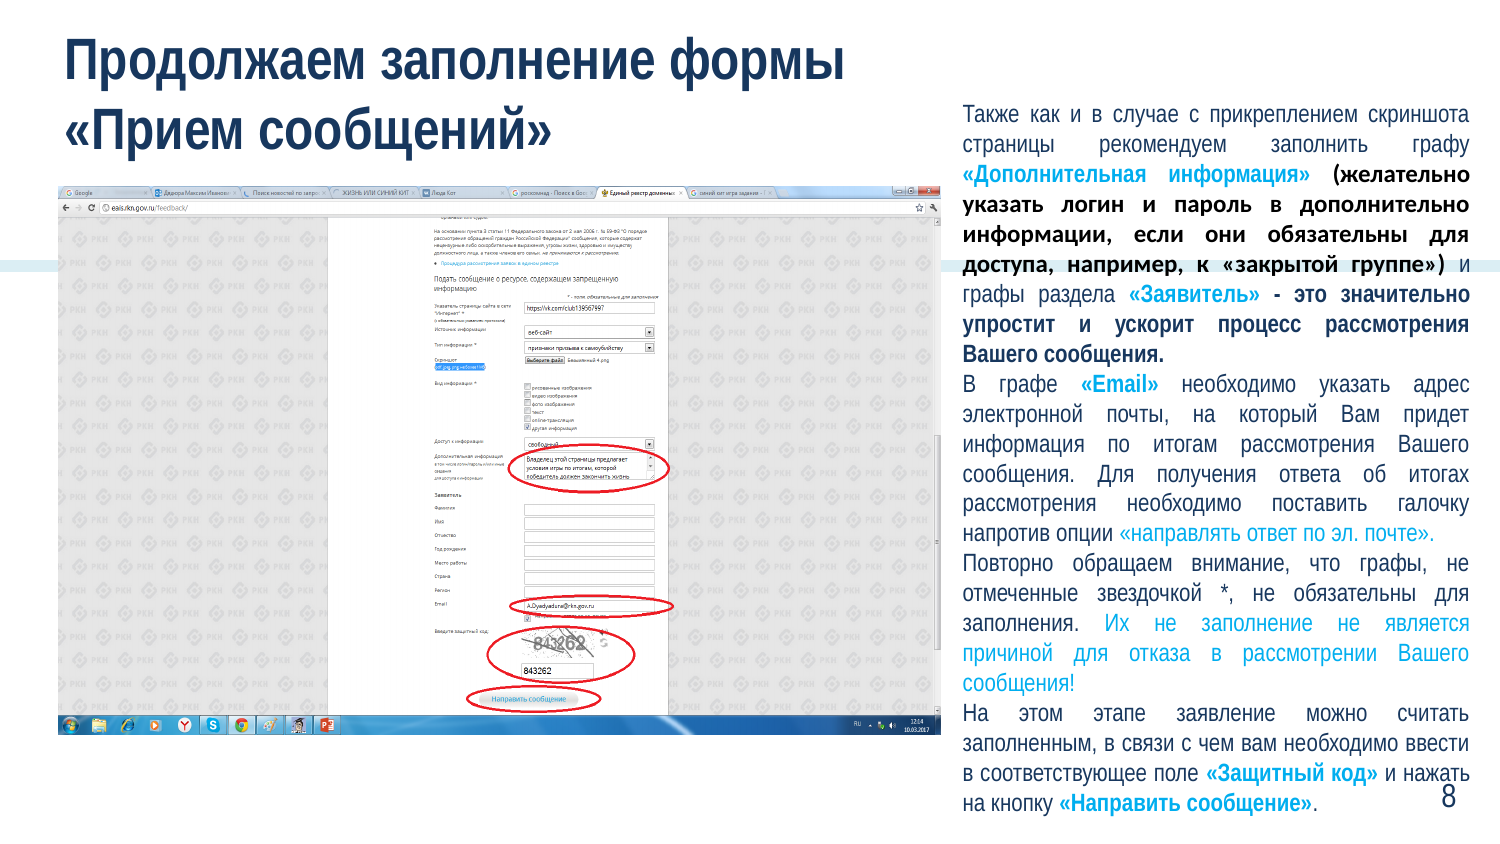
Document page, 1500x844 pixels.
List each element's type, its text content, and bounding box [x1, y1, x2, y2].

text_box Также как и в случае с прикреплением скриншота страницы рекомендуем заполнить графу «Дополнительная информация» (желательно указать логин и пароль в дополнительно информации, если они обязательны для доступа, например, к «закрытой группе») и графы раздела «Заявитель» - это значительно упростит и ускорит процесс рассмотрения Вашего сообщения. В графе «Email» необходимо указать адрес электронной почты, на который Вам придет информация по итогам рассмотрения Вашего сообщения. Для получения ответа об итогах рассмотрения необходимо поставить галочку напротив опции «направлять ответ по эл. почте». Повторно обращаем внимание, что графы, не отмеченные звездочкой *, не обязательны для заполнения. Их не заполнение не является причиной для отказа в рассмотрении Вашего сообщения! На этом этапе заявление можно считать заполненным, в связи с чем вам необходимо ввести в соответствующее поле «Защитный код» и нажать на кнопку «Направить сообщение». [948, 90, 1486, 824]
picture [58, 186, 941, 735]
text_box Продолжаем заполнение формы «Прием сообщений» [49, 21, 1106, 161]
